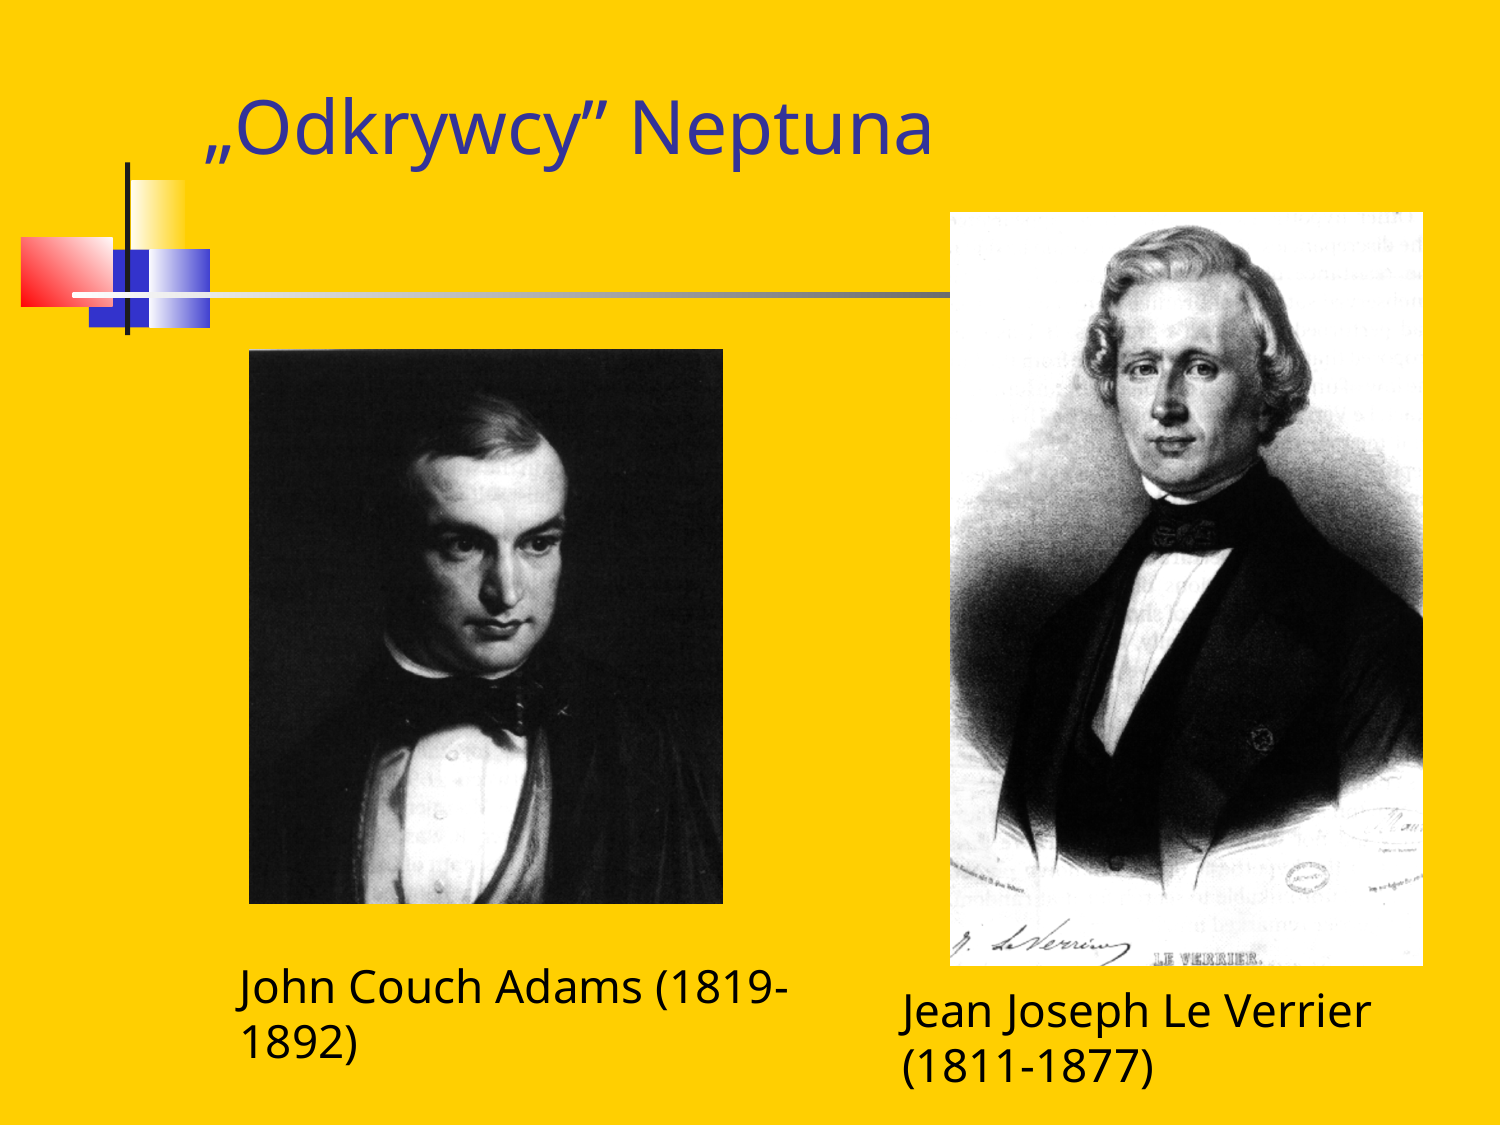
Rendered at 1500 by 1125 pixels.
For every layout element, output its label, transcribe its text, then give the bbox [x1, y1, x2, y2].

picture [950, 212, 1423, 966]
title „Odkrywcy” Neptuna [188, 72, 1468, 178]
text_box John Couch Adams (1819-1892) [225, 949, 826, 1076]
text_box Jean Joseph Le Verrier (1811-1877) [887, 974, 1463, 1100]
picture [249, 349, 723, 904]
